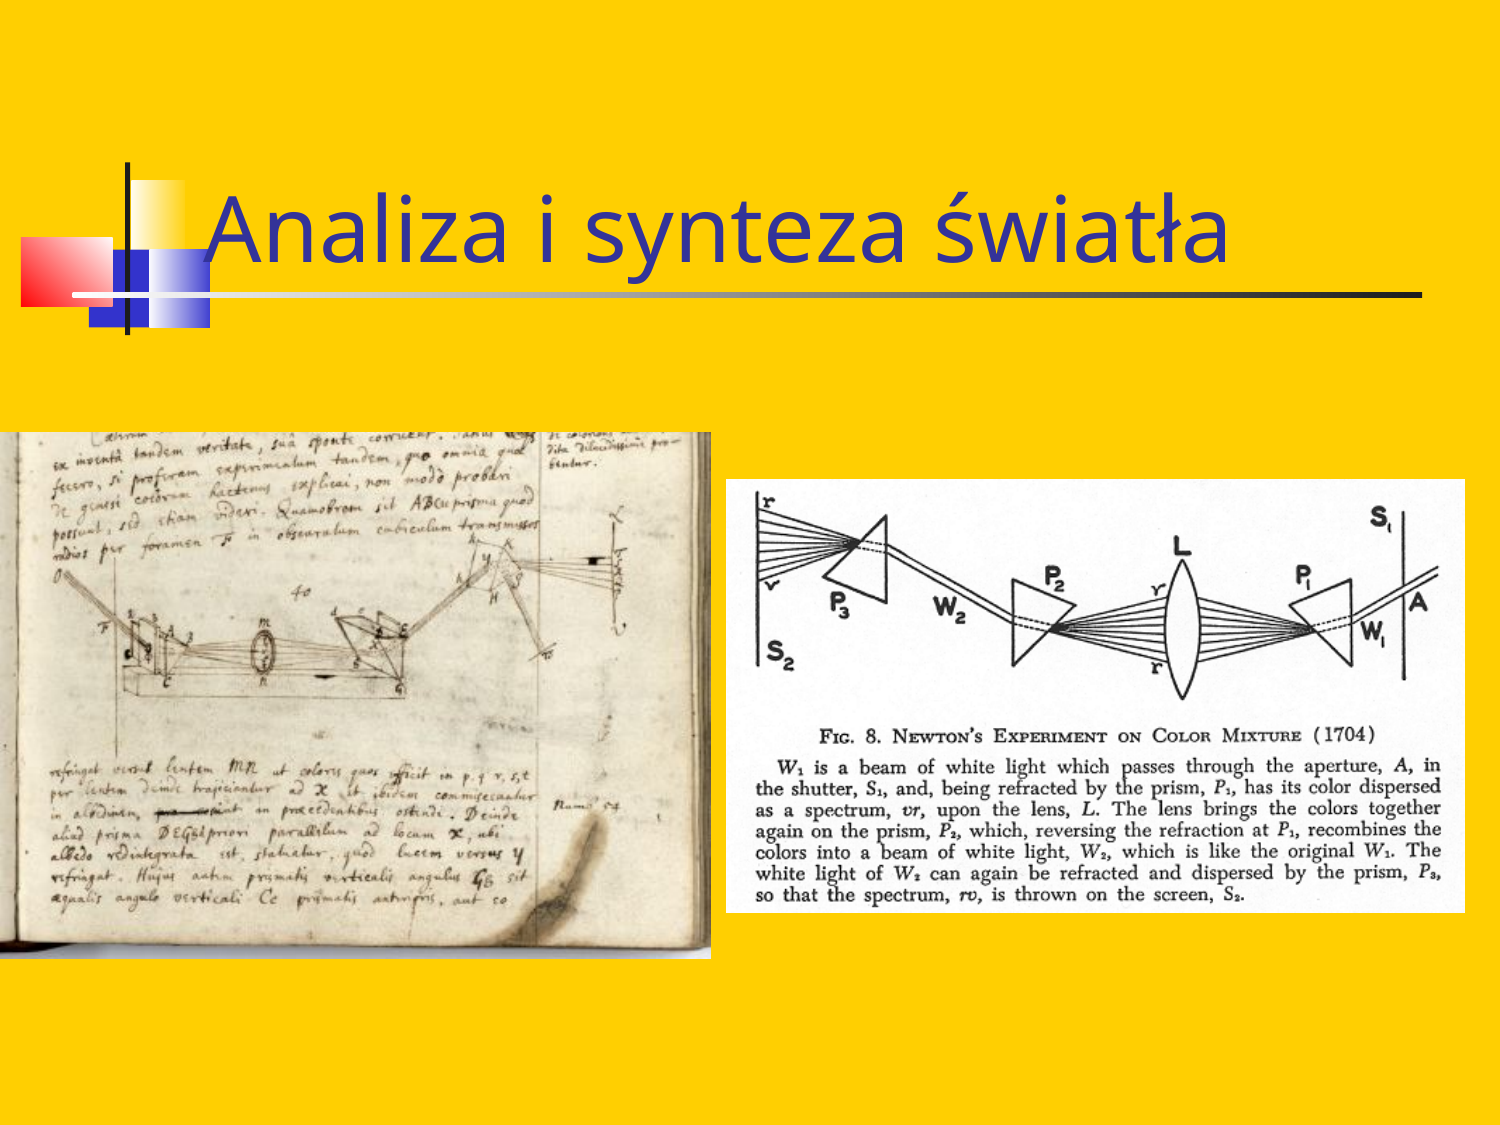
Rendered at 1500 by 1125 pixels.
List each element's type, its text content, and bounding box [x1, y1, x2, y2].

text_box [0, 432, 711, 959]
title Analiza i synteza światła [188, 101, 1468, 289]
text_box [726, 479, 1465, 913]
